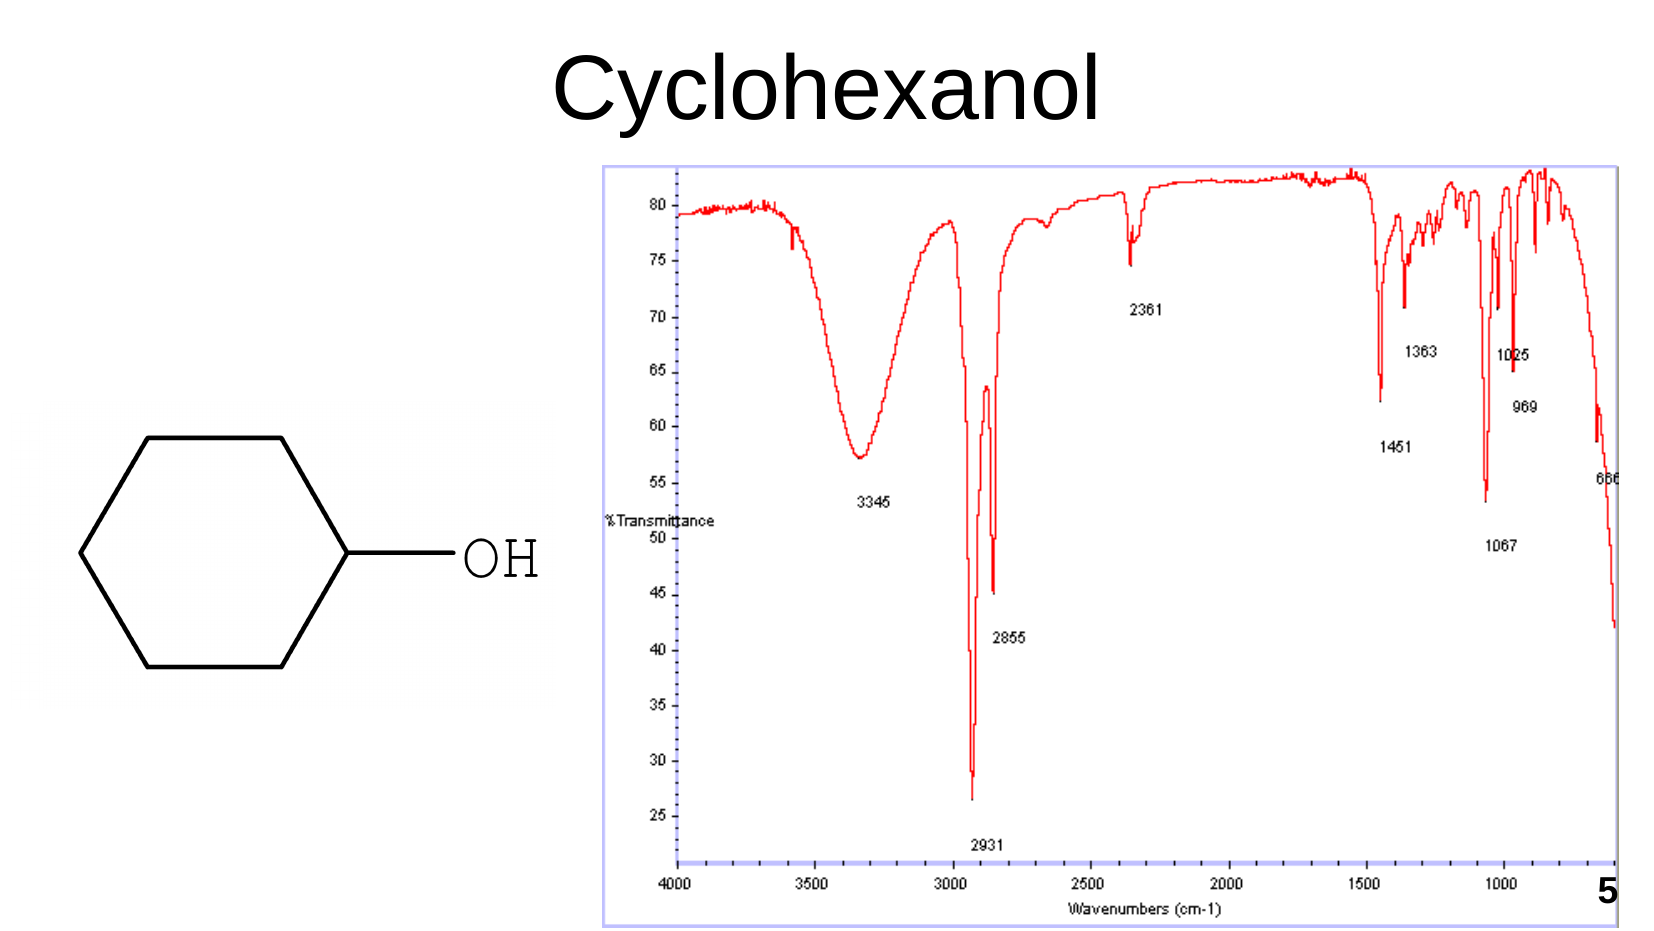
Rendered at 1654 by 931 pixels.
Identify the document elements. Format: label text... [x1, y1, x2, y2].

picture [602, 165, 1619, 928]
text_box 5 [1582, 862, 1634, 920]
picture [11, 401, 556, 709]
title Cyclohexanol [82, 10, 1571, 166]
